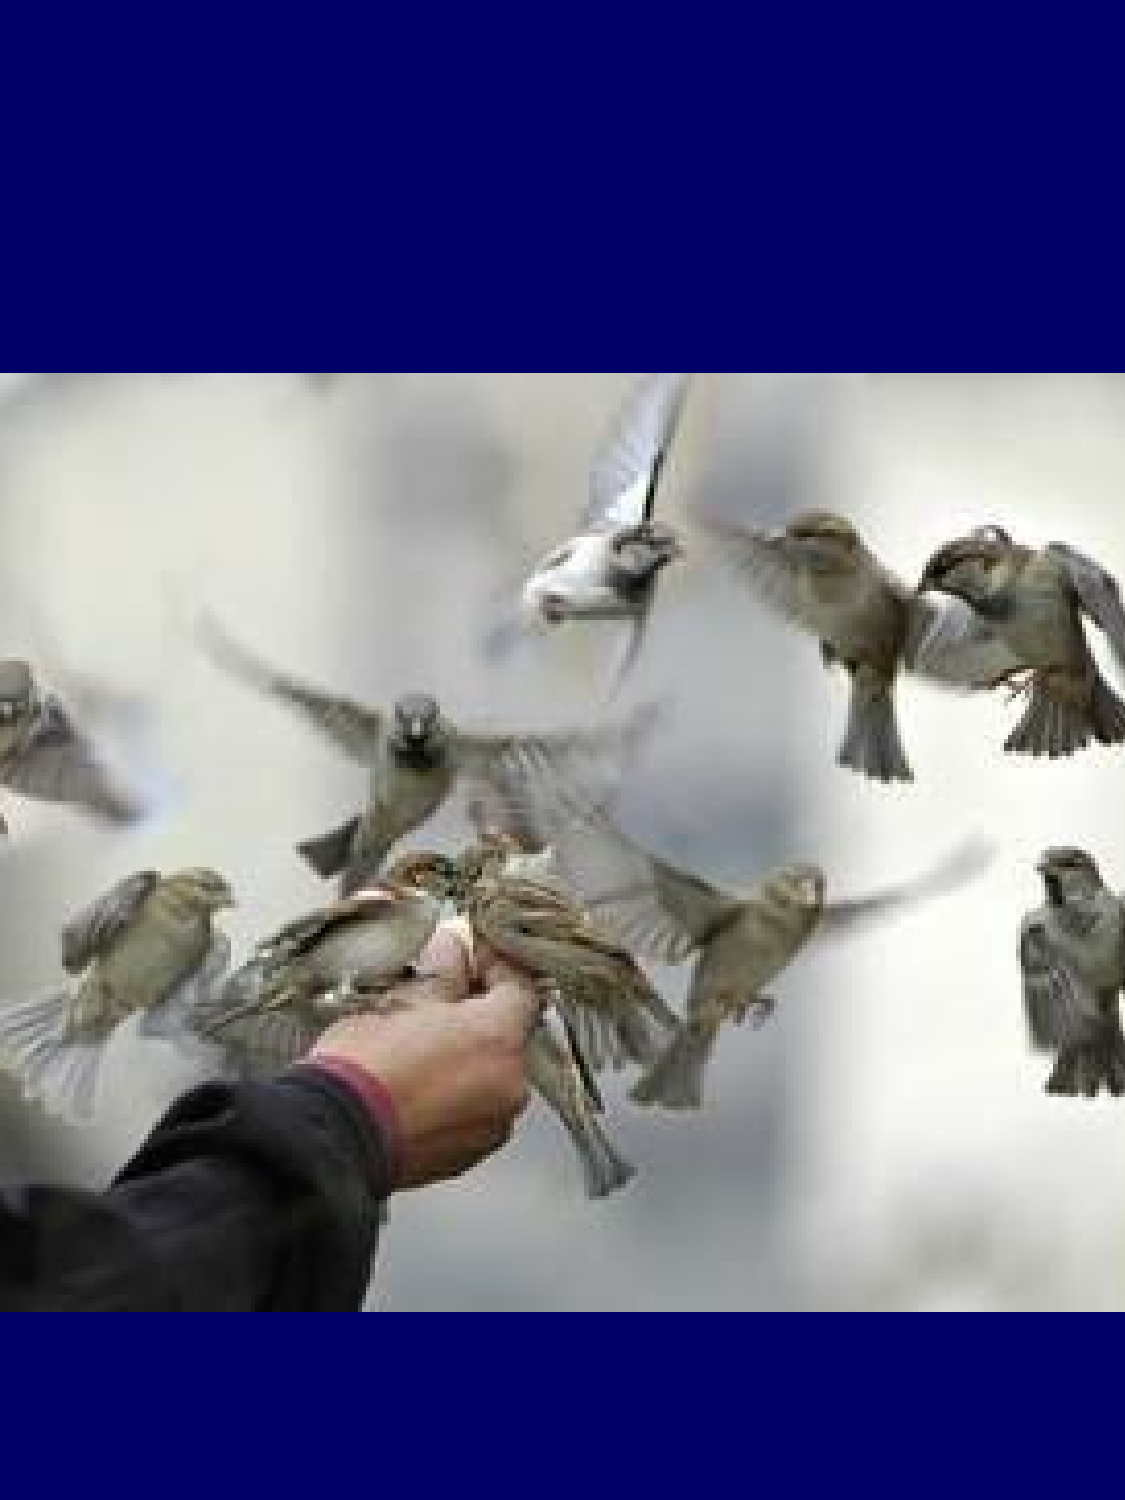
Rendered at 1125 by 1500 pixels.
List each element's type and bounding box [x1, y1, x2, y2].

picture [0, 373, 1125, 1312]
